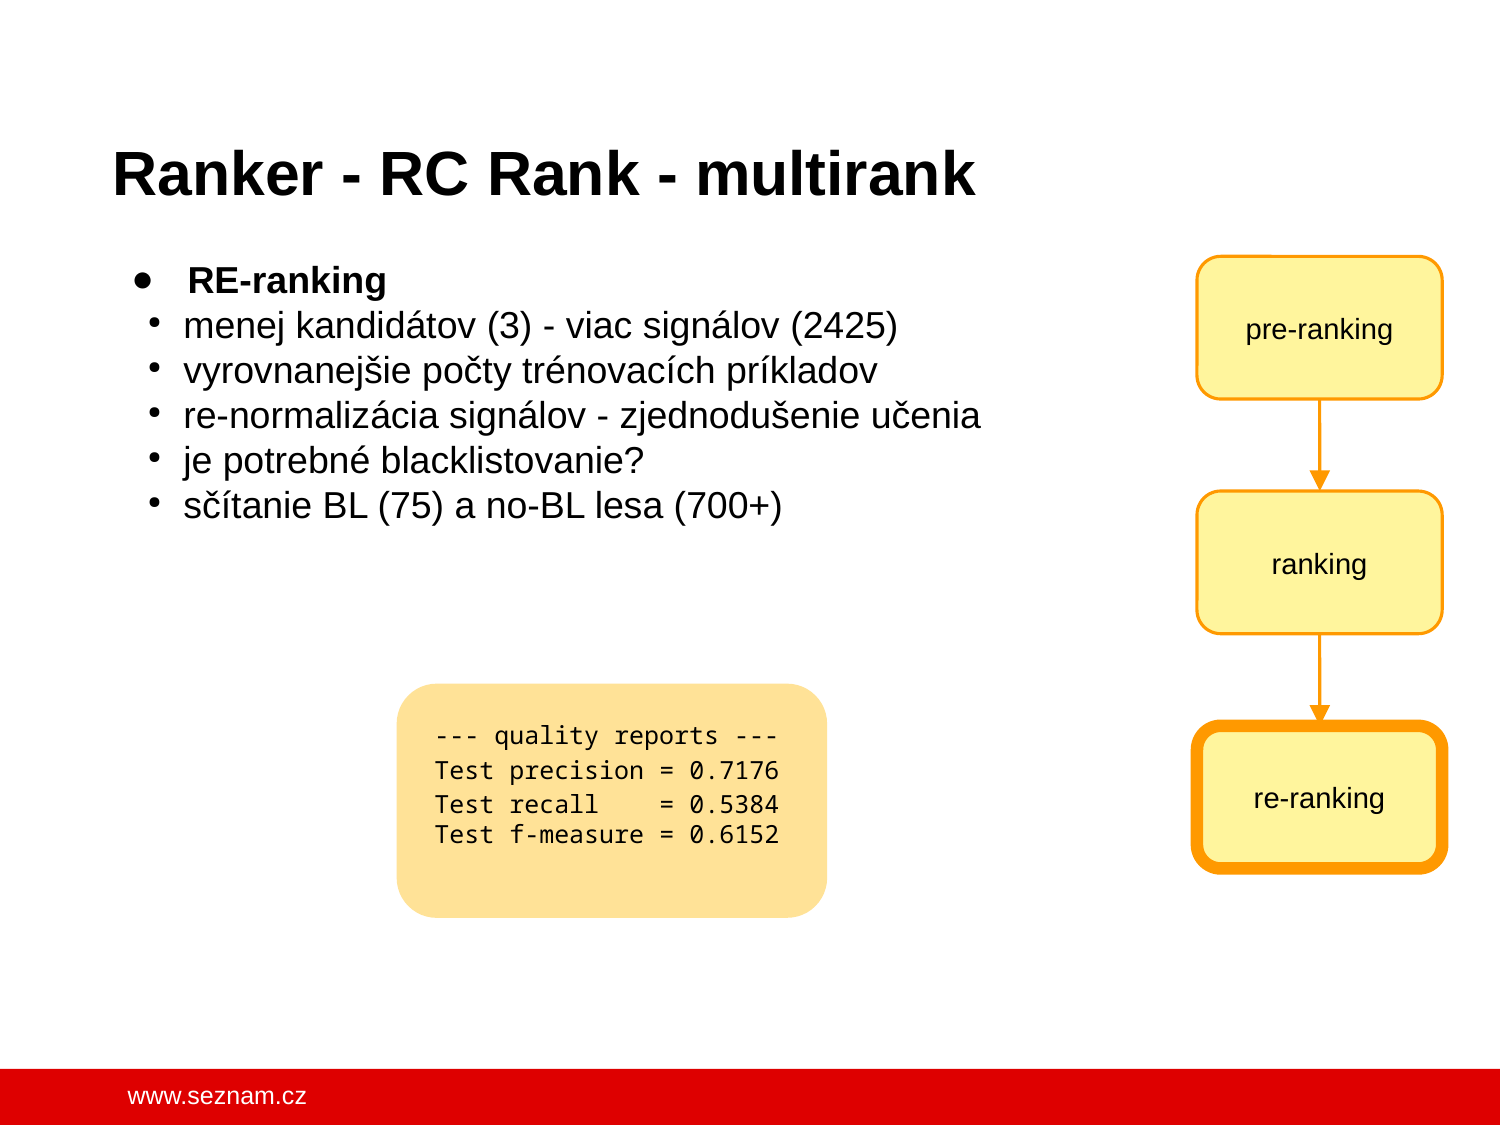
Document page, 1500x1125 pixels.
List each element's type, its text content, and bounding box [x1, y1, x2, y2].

text_box [398, 685, 825, 917]
text_box Ranker - RC Rank - multirank [112, 84, 1388, 257]
text_box ranking [1196, 490, 1443, 634]
text_box pre-ranking [1196, 256, 1443, 400]
text_box re-ranking [1196, 725, 1443, 869]
text_box --- quality reports --- Test precision = 0.7176 Test recall = 0.5384 Test f-measure = 0.6152 [434, 715, 826, 917]
text_box RE-ranking menej kandidátov (3) - viac signálov (2425) vyrovnanejšie počty trénovacích príkladov re-normalizácia signálov - zjednodušenie učenia je potrebné blacklistovanie? sčítanie BL (75) a no-BL lesa (700+) [112, 256, 1112, 917]
